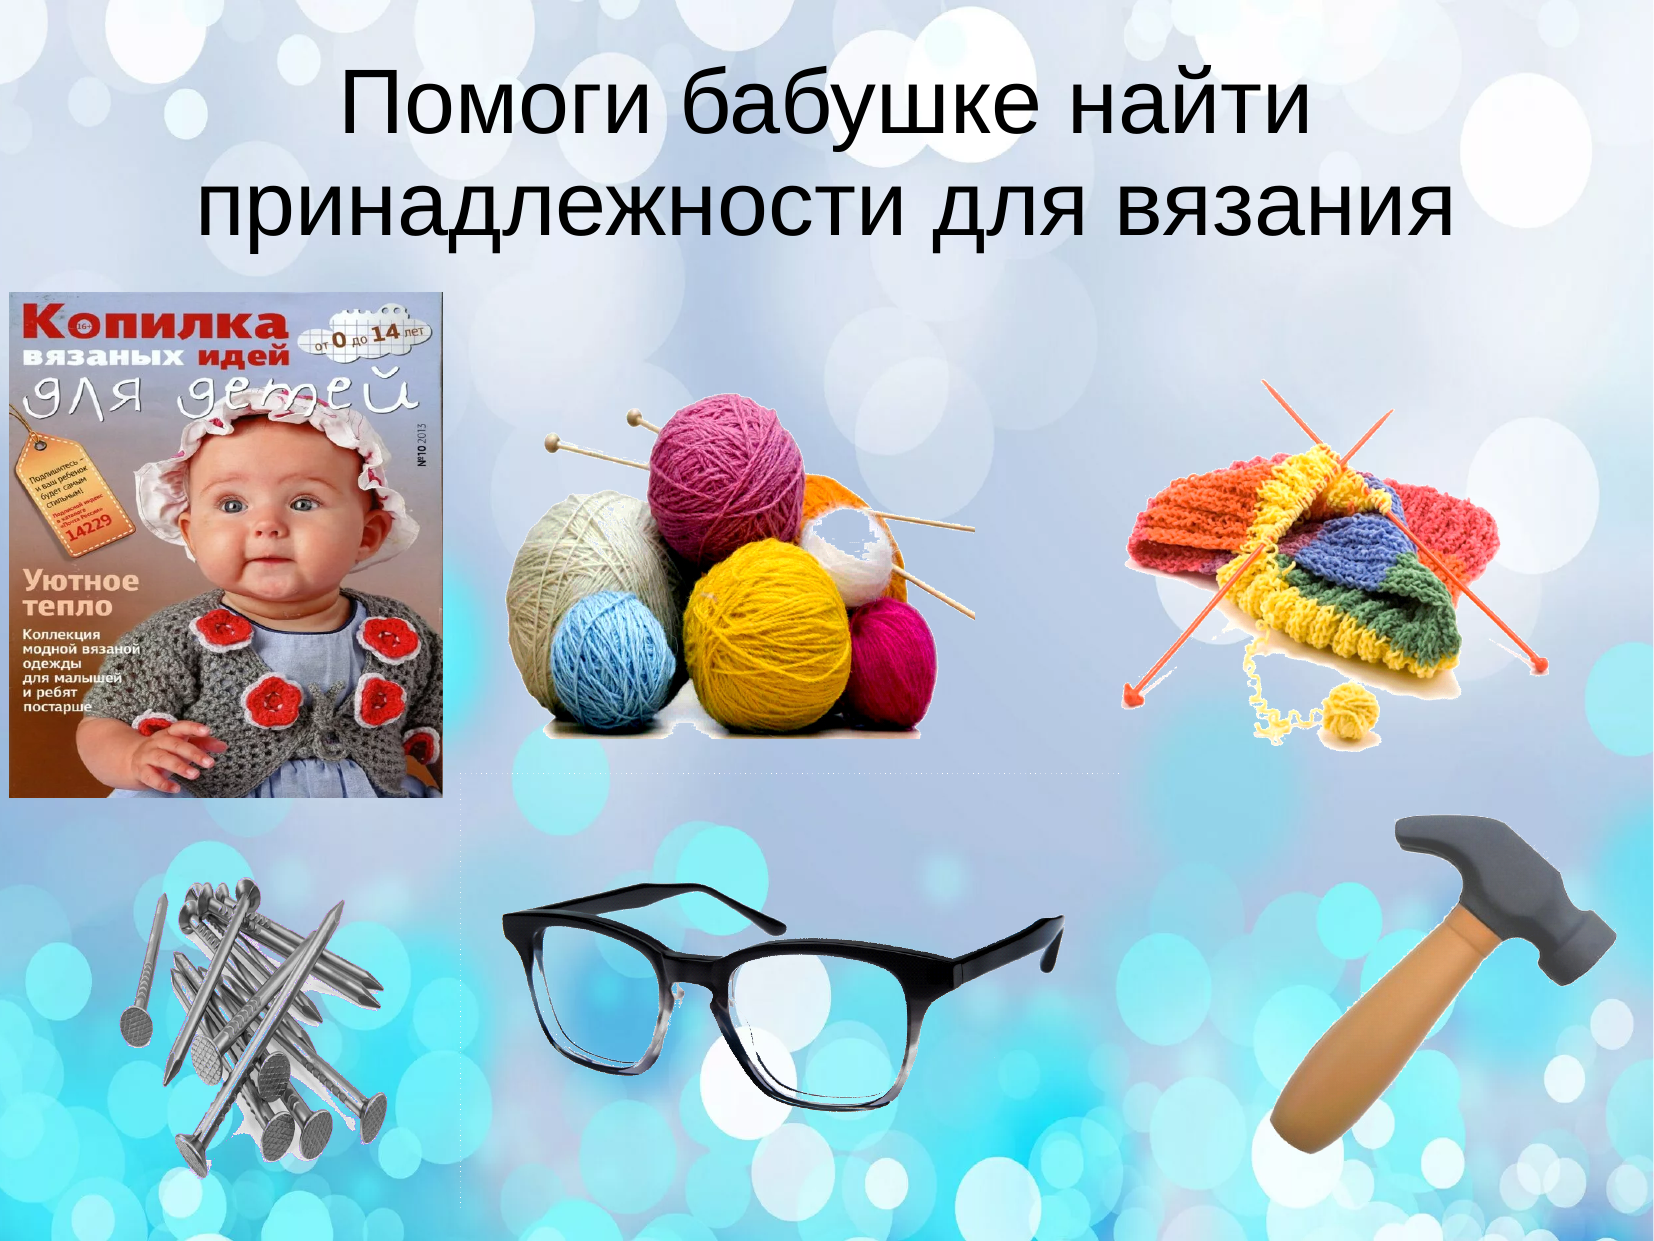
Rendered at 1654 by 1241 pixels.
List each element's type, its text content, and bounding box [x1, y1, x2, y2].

picture [0, 0, 1654, 1241]
title Помоги бабушке найти принадлежности для вязания [82, 49, 1571, 257]
